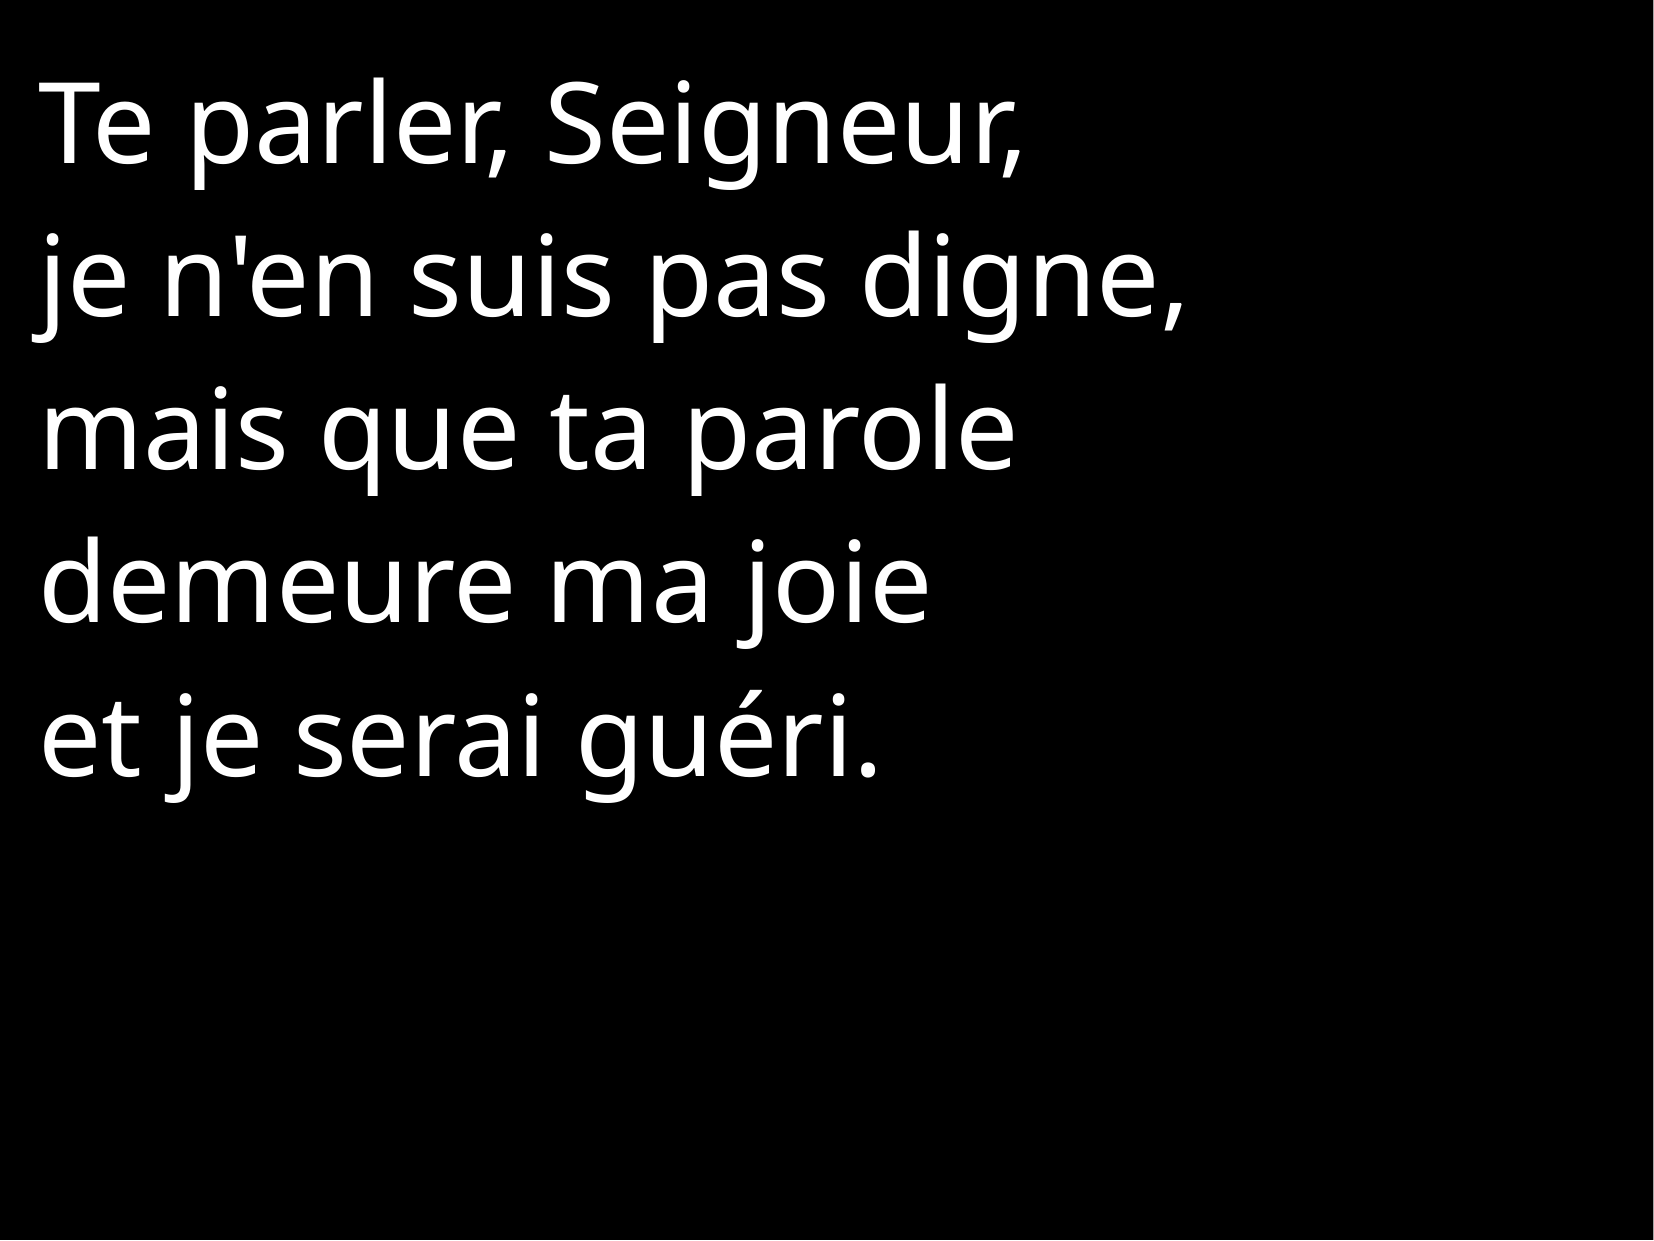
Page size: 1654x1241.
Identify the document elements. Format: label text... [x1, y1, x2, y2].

text_box Te parler, Seigneur, je n'en suis pas digne, mais que ta parole demeure ma joie et je serai guéri. [23, 35, 1630, 1205]
